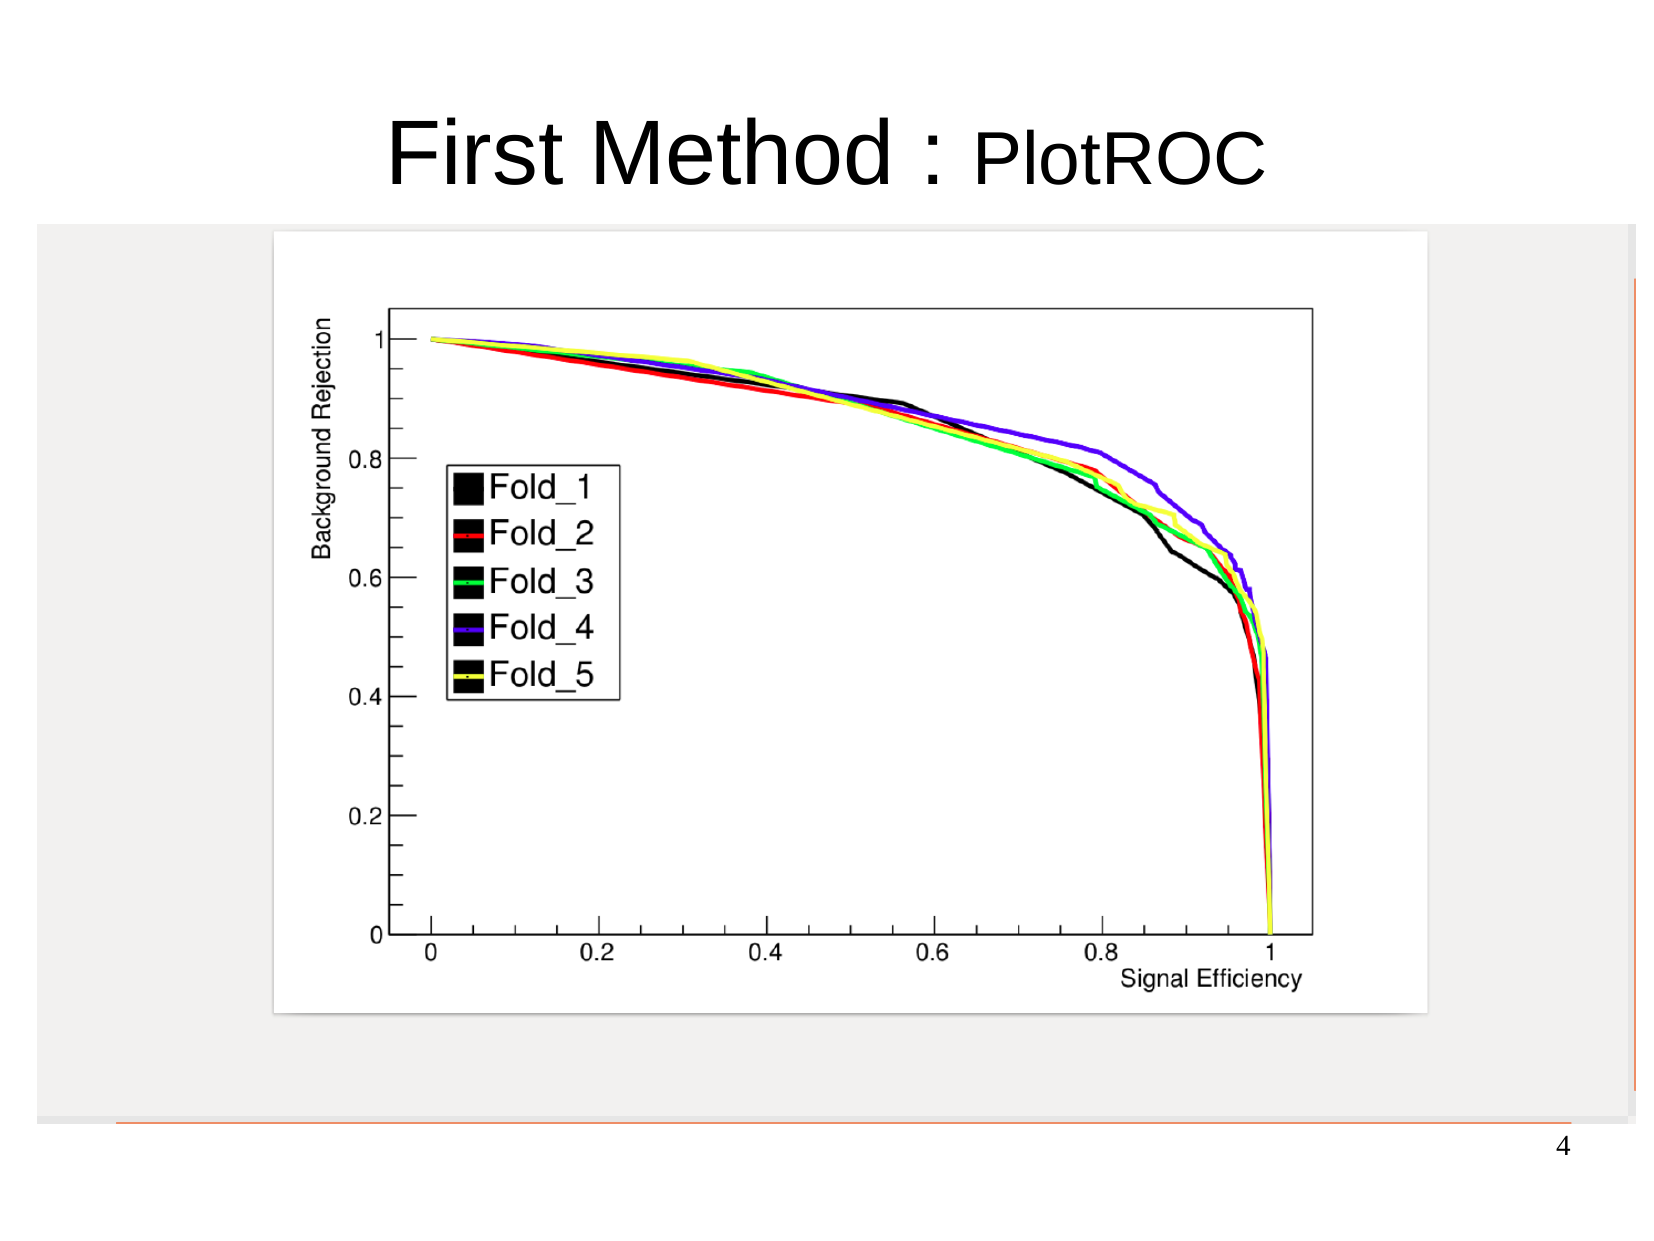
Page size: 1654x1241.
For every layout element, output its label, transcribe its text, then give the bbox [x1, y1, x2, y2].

picture [37, 224, 1636, 1124]
title First Method : PlotROC [82, 49, 1571, 224]
